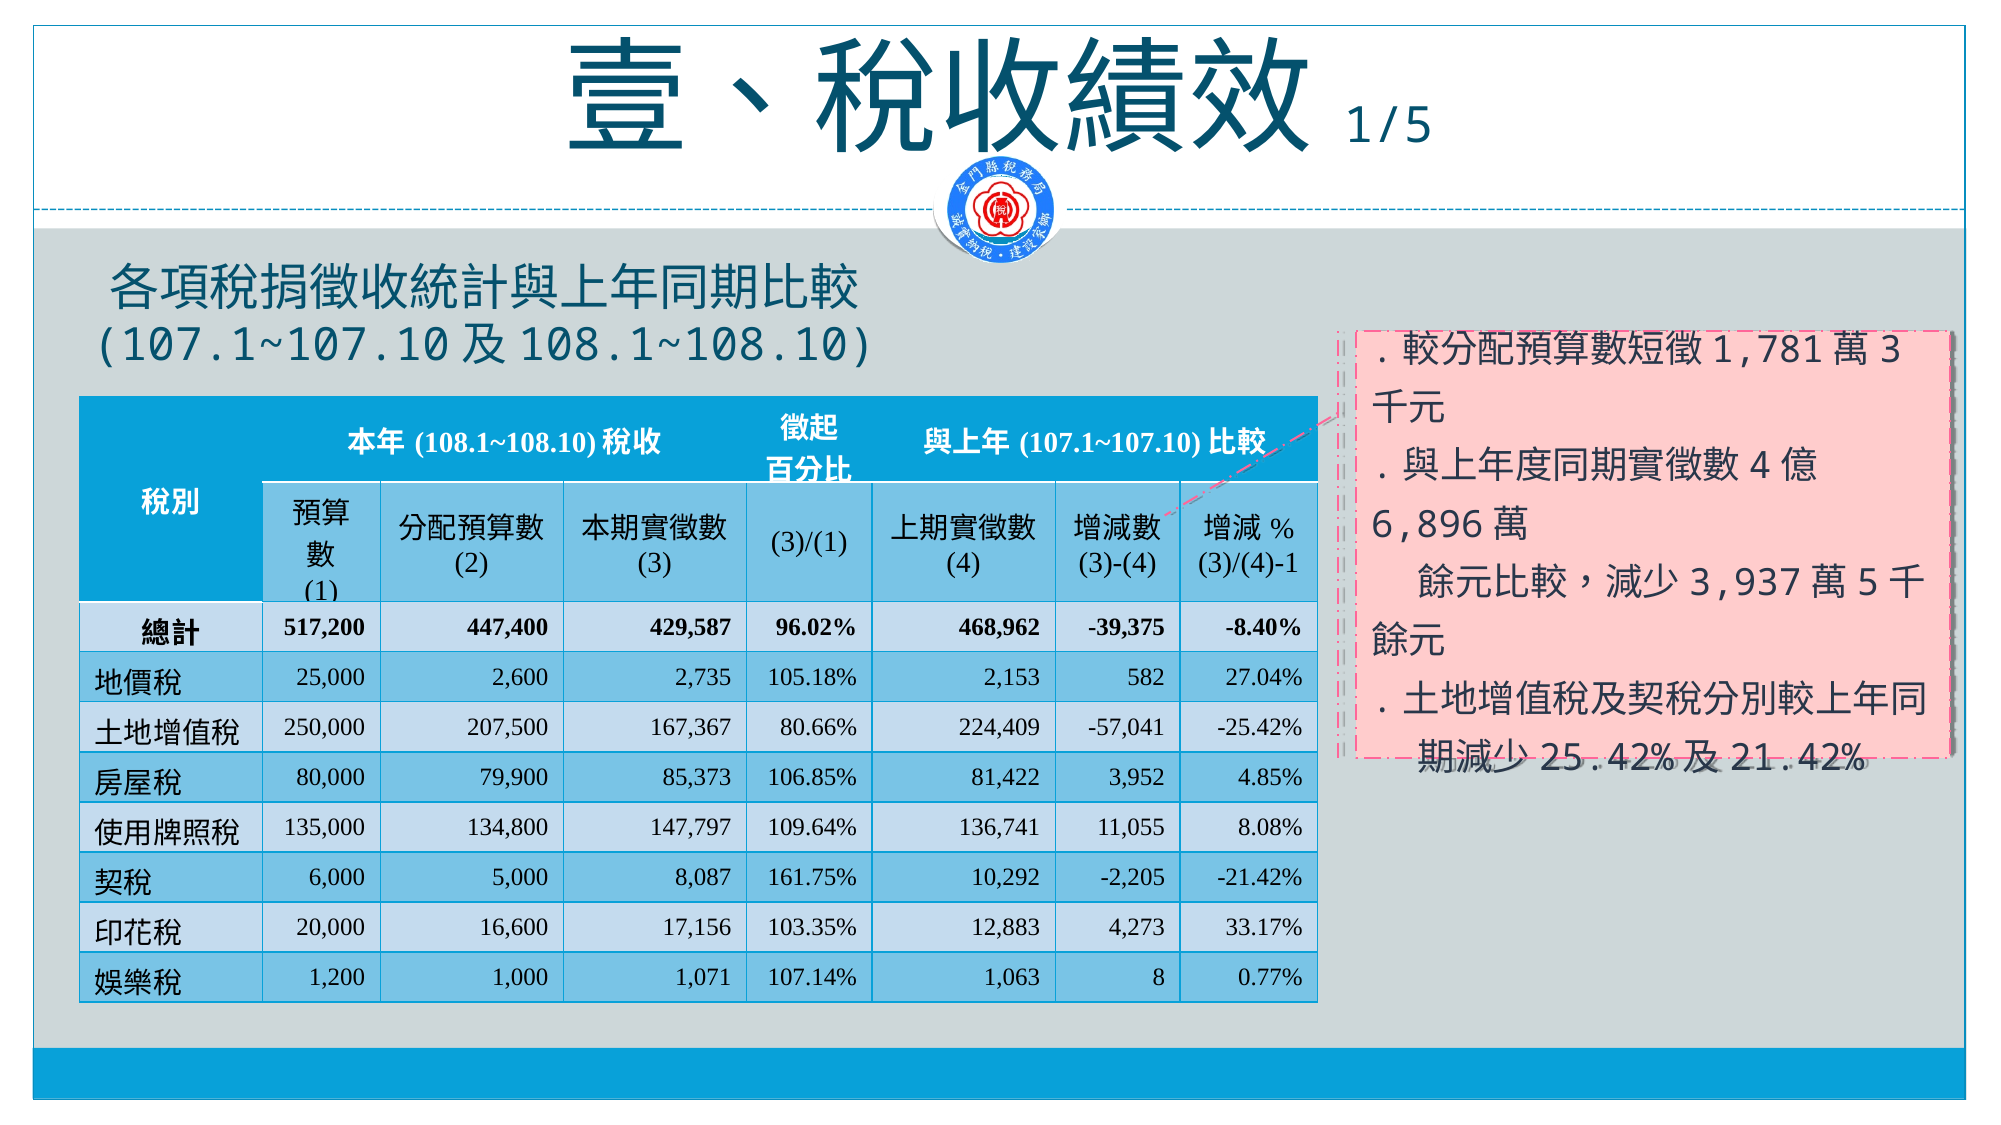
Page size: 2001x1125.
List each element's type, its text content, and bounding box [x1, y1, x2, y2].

table_cell 印花稅 [80, 903, 262, 951]
table_cell 總計 [80, 603, 262, 651]
table_cell 4,273 [1056, 903, 1179, 951]
table_cell 161.75% [747, 853, 871, 901]
table_cell 11,055 [1056, 803, 1179, 851]
table_cell 預算數 (1) [263, 483, 380, 601]
table_cell 207,500 [381, 702, 563, 751]
table_cell 135,000 [263, 803, 380, 851]
table_cell -25.42% [1181, 702, 1317, 751]
table_cell 147,797 [564, 803, 746, 851]
table_cell 1,000 [381, 953, 563, 1001]
table_cell 107.14% [747, 953, 871, 1001]
table_cell 0.77% [1181, 953, 1317, 1001]
table_cell 85,373 [564, 753, 746, 801]
table_cell 使用牌照稅 [80, 803, 262, 851]
table_cell -8.40% [1181, 602, 1317, 651]
table_cell 2,735 [564, 652, 746, 701]
table_cell -57,041 [1056, 702, 1179, 751]
table_cell 1,200 [263, 953, 380, 1001]
table_cell 17,156 [564, 903, 746, 951]
table_cell 6,000 [263, 853, 380, 901]
table_cell 103.35% [747, 903, 871, 951]
table_cell 12,883 [873, 903, 1055, 951]
table_cell (3)/(1) [747, 483, 871, 601]
table_cell 27.04% [1181, 652, 1317, 701]
text_box 壹、稅收績效1/5 [0, 10, 2000, 176]
table_cell 429,587 [564, 602, 746, 651]
table_header 與上年(107.1~107.10)比較 [873, 398, 1317, 481]
picture [947, 156, 1054, 263]
table_cell 16,600 [381, 903, 563, 951]
table_header 徵起 百分比 [747, 398, 871, 481]
table_cell 土地增值稅 [80, 702, 262, 751]
table_header 稅別 [80, 398, 262, 601]
table_cell 增減數 (3)-(4) [1056, 483, 1179, 601]
table_cell 250,000 [263, 702, 380, 751]
table_cell -21.42% [1181, 853, 1317, 901]
table_cell -39,375 [1056, 602, 1179, 651]
text_box 各項稅捐徵收統計與上年同期比較 (107.1~107.10及108.1~108.10) [39, 247, 929, 378]
table_cell 8,087 [564, 853, 746, 901]
table_cell 1,063 [873, 953, 1055, 1001]
table_cell 1,071 [564, 953, 746, 1001]
table_header 本年(108.1~108.10)稅收 [263, 398, 746, 481]
table_cell 8.08% [1181, 803, 1317, 851]
table_cell 468,962 [873, 602, 1055, 651]
table_cell 79,900 [381, 753, 563, 801]
table_cell 25,000 [263, 652, 380, 701]
text_box ․較分配預算數短徵1,781萬3千元 ․與上年度同期實徵數4億6,896萬 餘元比較，減少3,937萬5千餘元 ․土地增值稅及契稅分別較上年同 期減少25.42%及21.42% [1356, 331, 1950, 758]
table_cell 20,000 [263, 903, 380, 951]
table_cell 224,409 [873, 702, 1055, 751]
table_cell 134,800 [381, 803, 563, 851]
table_cell 增減% (3)/(4)-1 [1181, 483, 1317, 601]
table_cell 447,400 [381, 602, 563, 651]
table_cell 上期實徵數 (4) [873, 483, 1055, 601]
table_cell 2,153 [873, 652, 1055, 701]
table_cell 96.02% [747, 602, 871, 651]
table_cell 8 [1056, 953, 1179, 1001]
table_header 徵起 百分比 [803, 469, 814, 481]
table_cell 33.17% [1181, 903, 1317, 951]
table_cell 分配預算數 (2) [381, 483, 563, 601]
table_cell 5,000 [381, 853, 563, 901]
table_cell 娛樂稅 [80, 953, 262, 1001]
table_cell 105.18% [747, 652, 871, 701]
table_cell 契稅 [80, 853, 262, 901]
table_cell 80,000 [263, 753, 380, 801]
table_cell 80.66% [747, 702, 871, 751]
table_cell 3,952 [1056, 753, 1179, 801]
table_cell 517,200 [263, 602, 380, 651]
table_cell 582 [1056, 652, 1179, 701]
table_cell 本期實徵數 (3) [564, 483, 746, 601]
table_cell 167,367 [564, 702, 746, 751]
table_cell 136,741 [873, 803, 1055, 851]
table_cell 10,292 [873, 853, 1055, 901]
table_cell 4.85% [1181, 753, 1317, 801]
table_cell 109.64% [747, 803, 871, 851]
table_cell 81,422 [873, 753, 1055, 801]
table_cell 2,600 [381, 652, 563, 701]
table_cell 房屋稅 [80, 753, 262, 801]
table_cell 106.85% [747, 753, 871, 801]
table_cell 地價稅 [80, 652, 262, 701]
table_cell -2,205 [1056, 853, 1179, 901]
